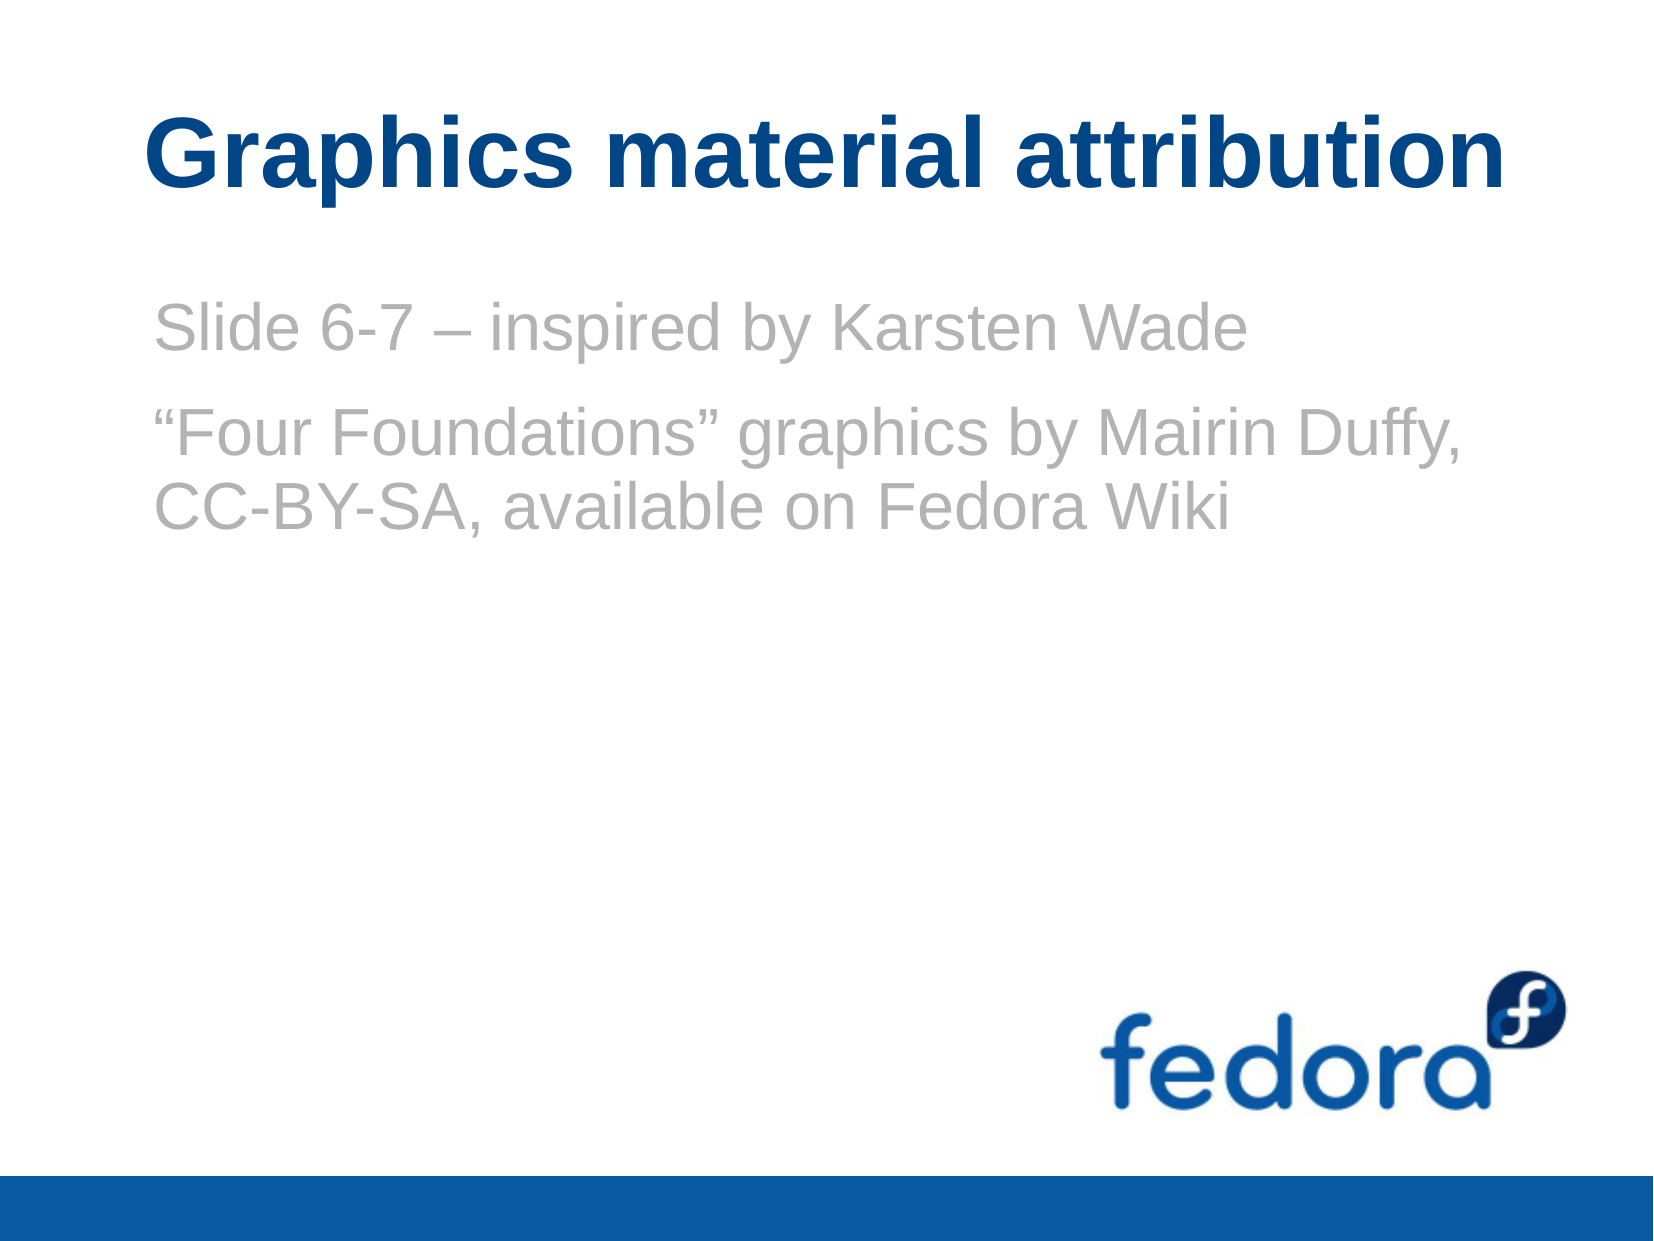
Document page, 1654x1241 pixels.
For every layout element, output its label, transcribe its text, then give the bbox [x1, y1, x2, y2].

title Graphics material attribution [82, 49, 1571, 257]
picture [1087, 959, 1575, 1125]
list Slide 6-7 – inspired by Karsten Wade “Four Foundations” graphics by Mairin Duffy, CC-BY-SA, available on Fedora Wiki [82, 290, 1571, 1109]
picture [0, 1176, 1653, 1241]
